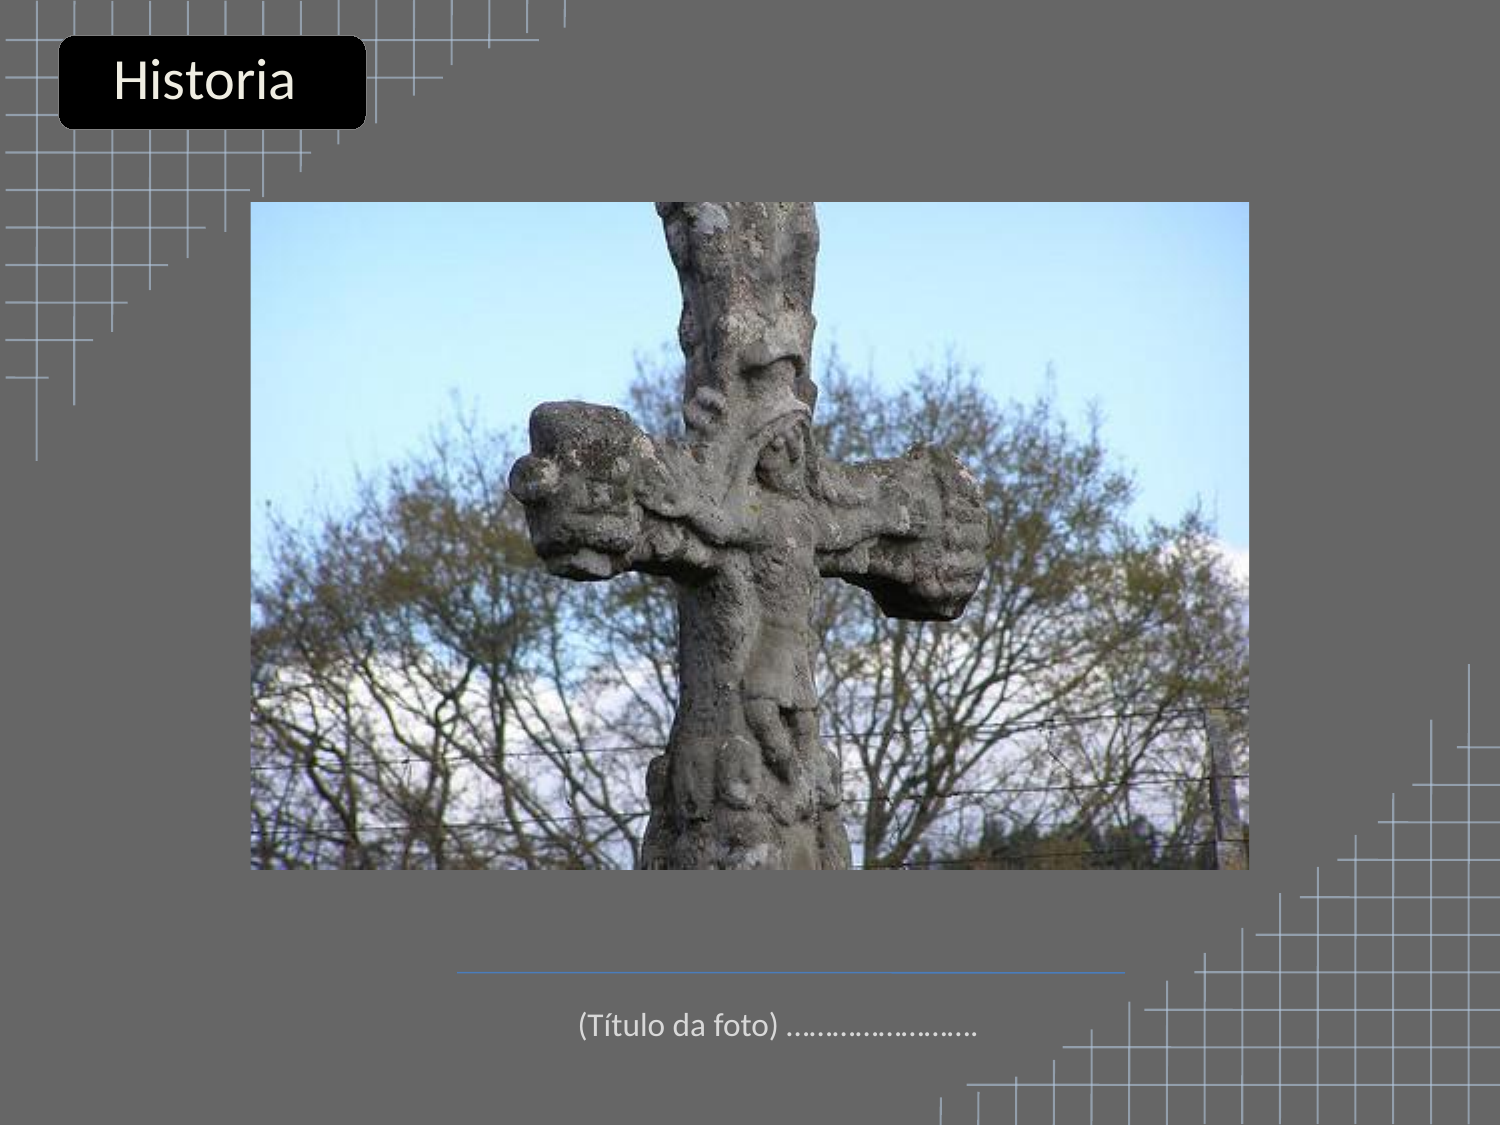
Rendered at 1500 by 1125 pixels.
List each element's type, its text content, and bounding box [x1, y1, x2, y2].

text_box (Título da foto) ……………………. [562, 996, 996, 1052]
text_box [250, 202, 1250, 870]
title Historia [58, 23, 352, 129]
text_box [69, 35, 367, 130]
